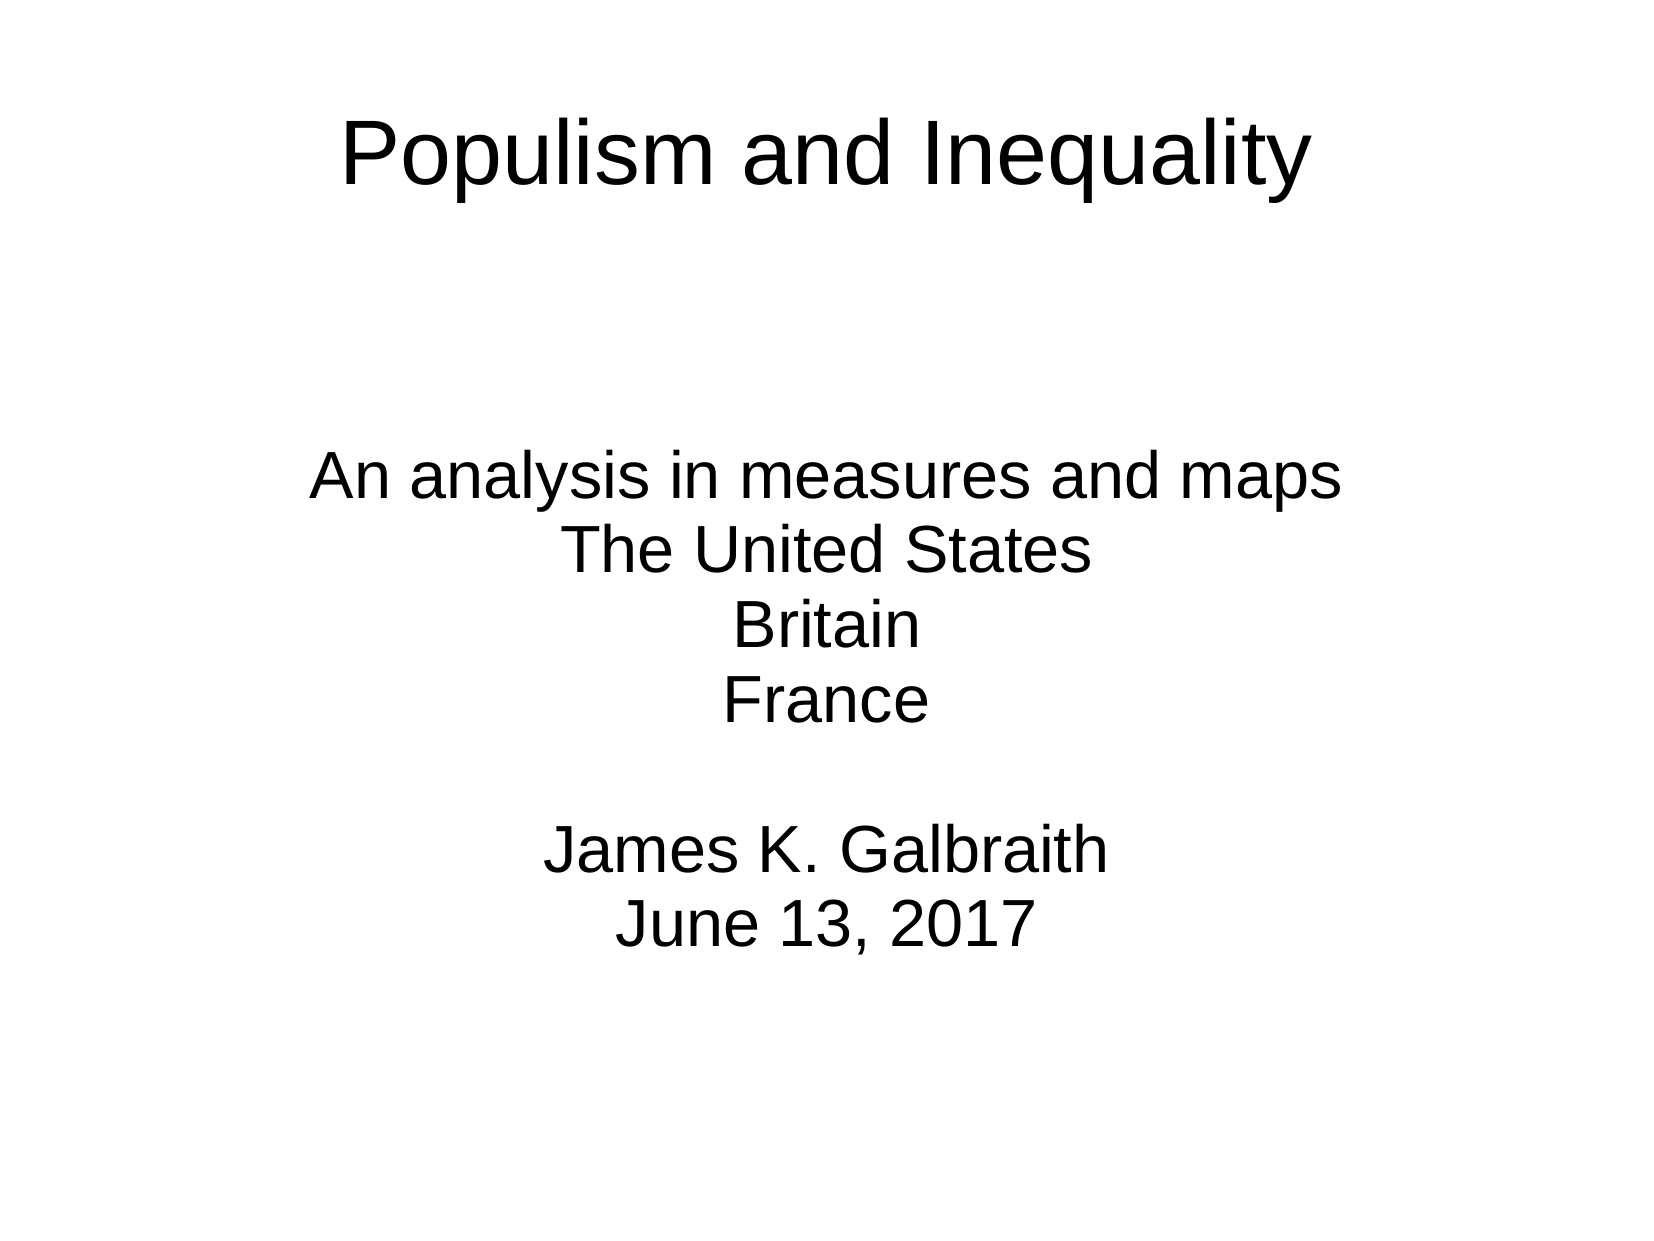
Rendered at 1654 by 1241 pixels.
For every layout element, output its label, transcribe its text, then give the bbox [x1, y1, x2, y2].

title Populism and Inequality [82, 49, 1571, 257]
subtitle An analysis in measures and maps The United States Britain France James K. Galbraith June 13, 2017 [82, 290, 1571, 1109]
